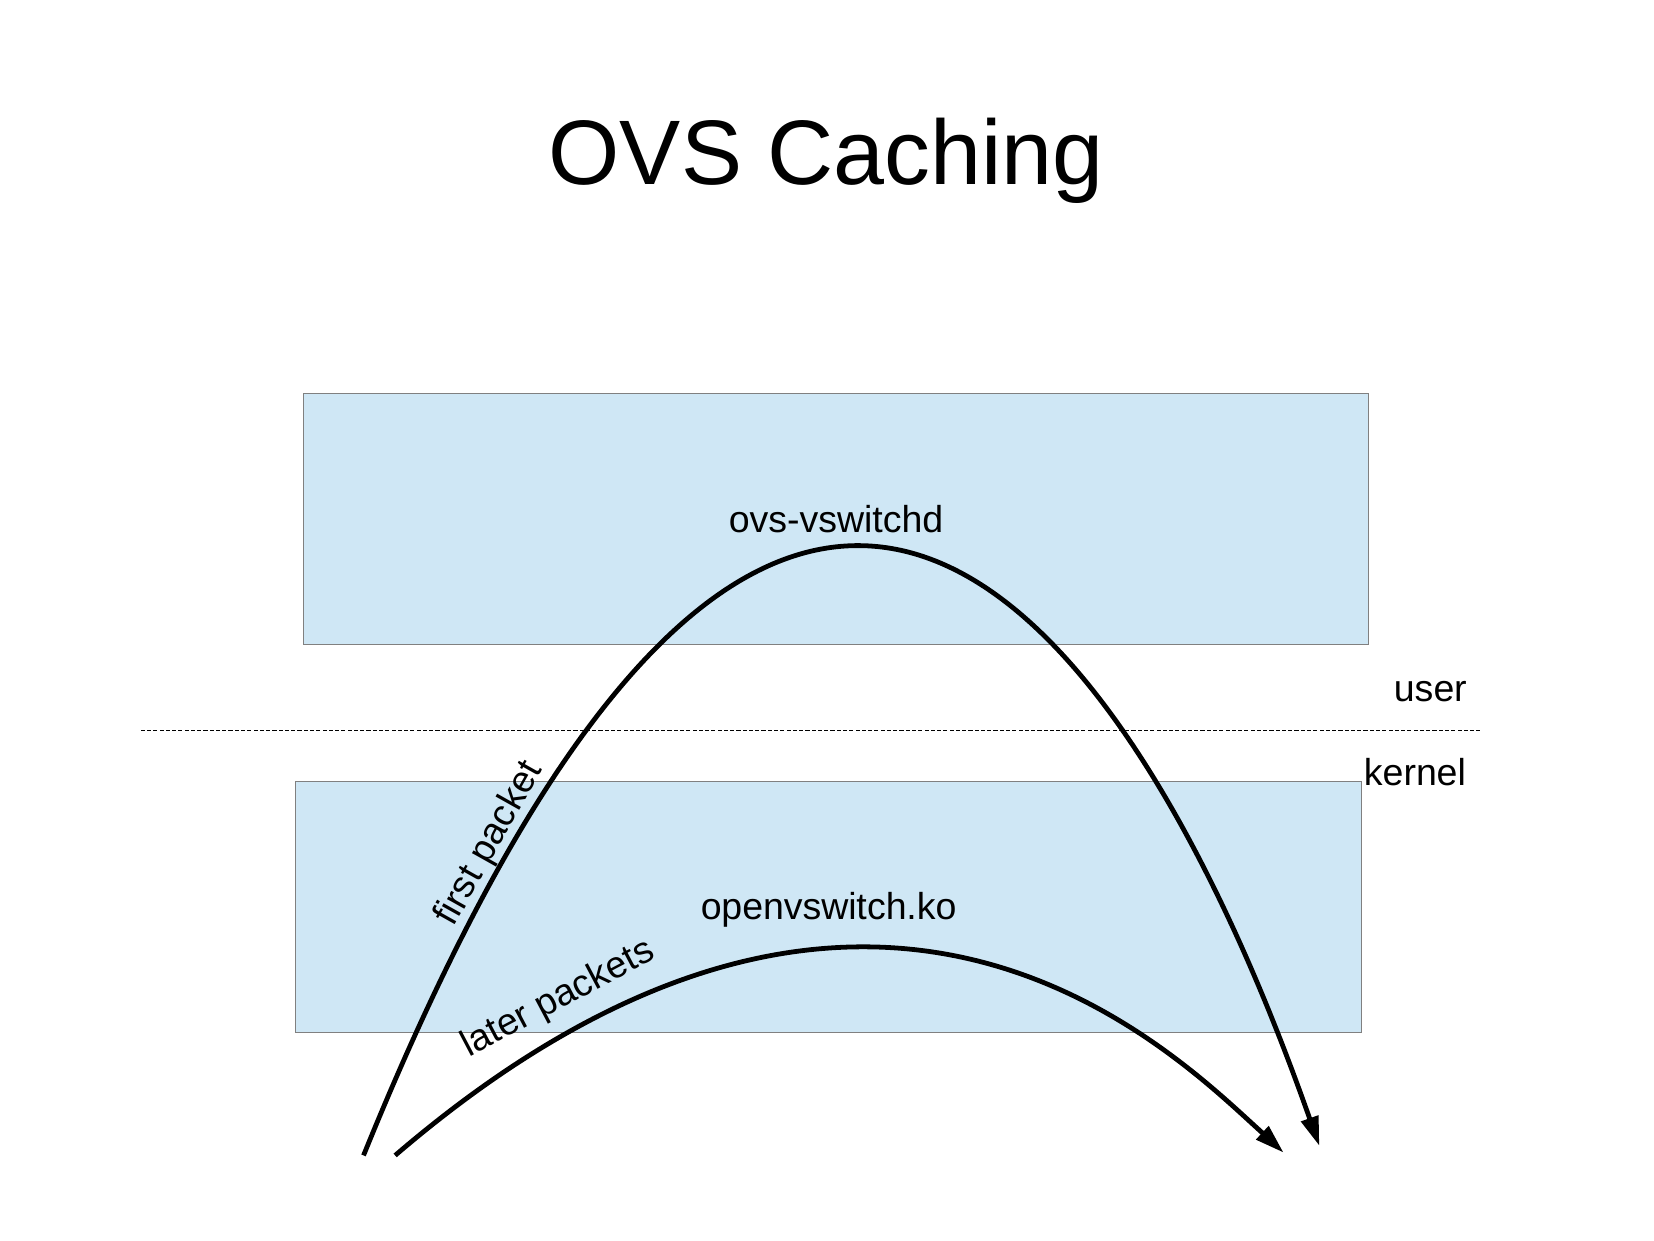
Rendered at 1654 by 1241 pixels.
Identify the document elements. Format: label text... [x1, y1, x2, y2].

text_box user [1379, 659, 1482, 717]
text_box kernel [1349, 743, 1481, 801]
text_box ovs-vswitchd [664, 549, 1049, 645]
text_box openvswitch.ko [295, 781, 487, 1033]
text_box openvswitch.ko [574, 950, 1133, 1033]
text_box openvswitch.ko [420, 781, 1274, 1033]
text_box later packets [436, 914, 677, 1078]
text_box first packet [410, 735, 564, 948]
text_box ovs-vswitchd [303, 393, 1369, 645]
text_box openvswitch.ko [1160, 781, 1362, 1033]
title OVS Caching [82, 49, 1571, 257]
